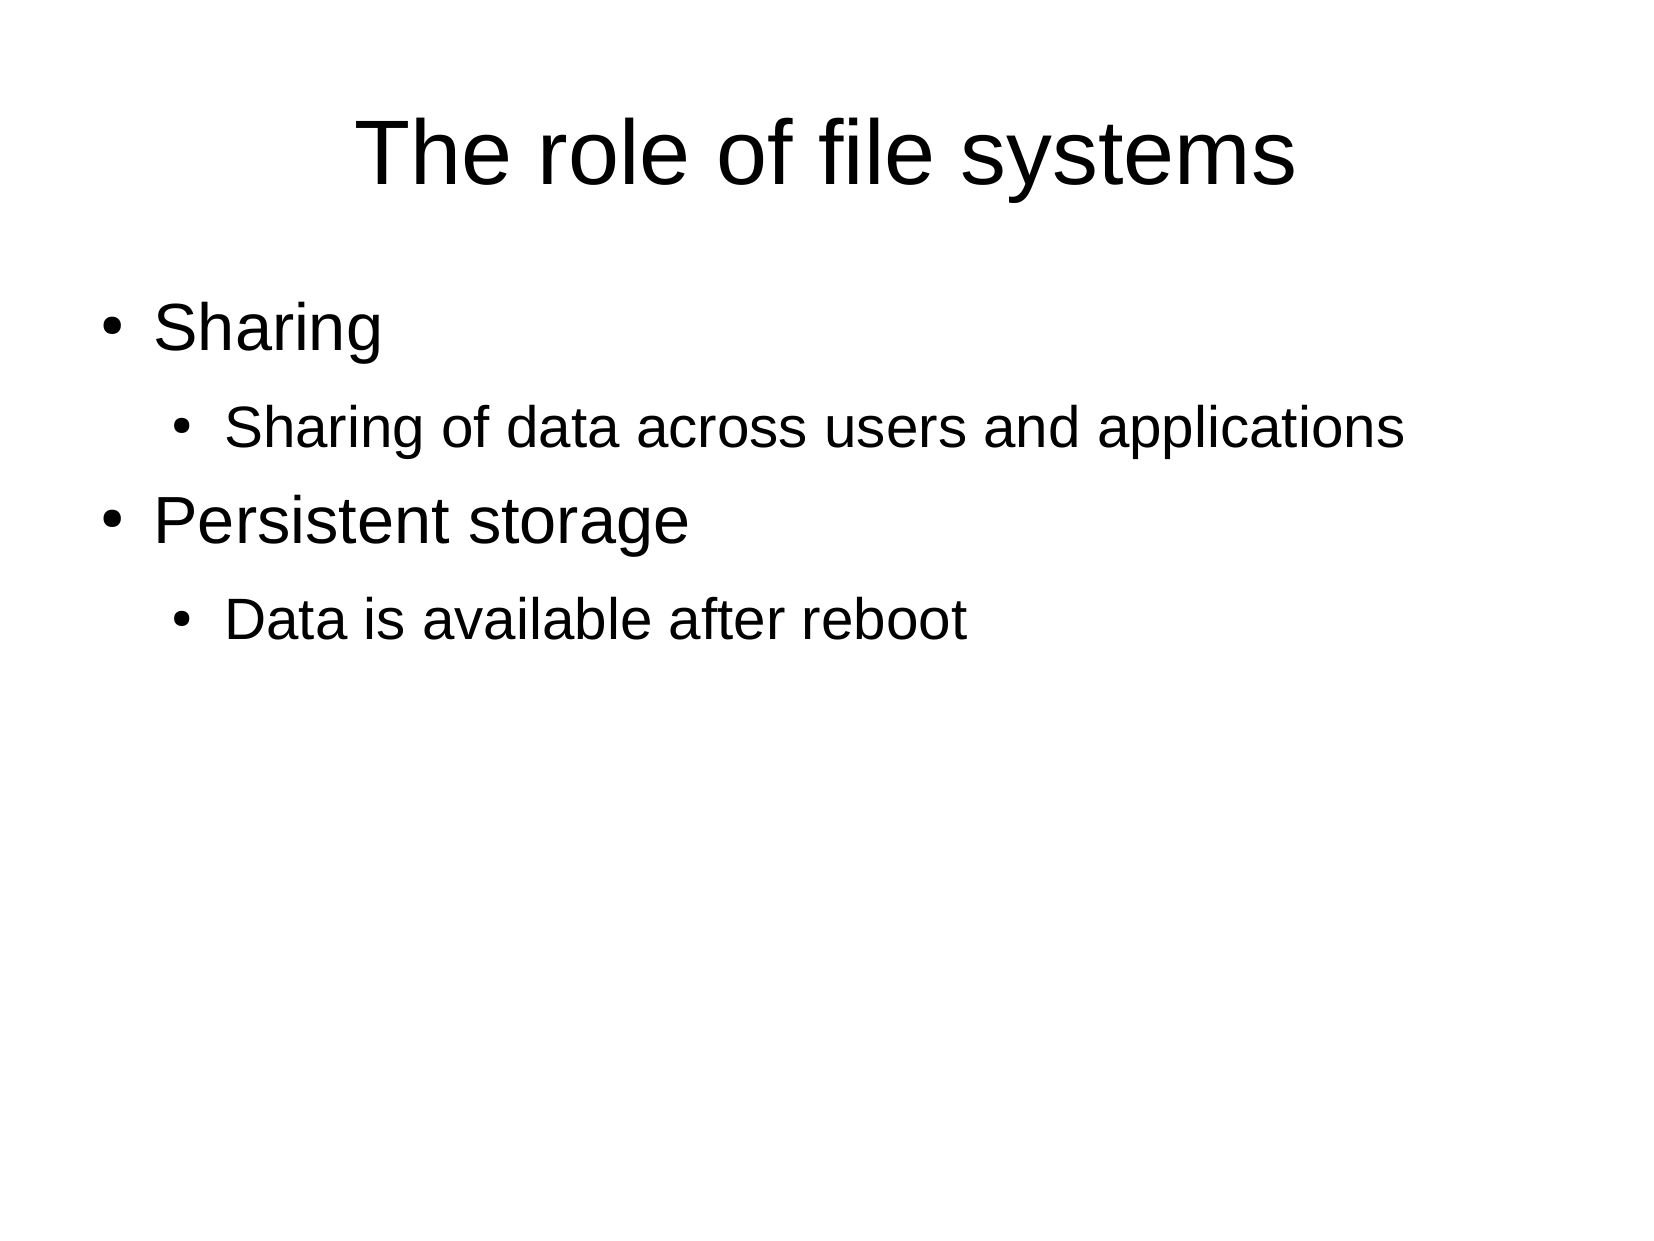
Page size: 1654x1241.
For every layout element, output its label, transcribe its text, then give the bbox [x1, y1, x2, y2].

title The role of file systems [82, 49, 1571, 257]
list Sharing Sharing of data across users and applications Persistent storage Data is available after reboot [82, 290, 1571, 1010]
